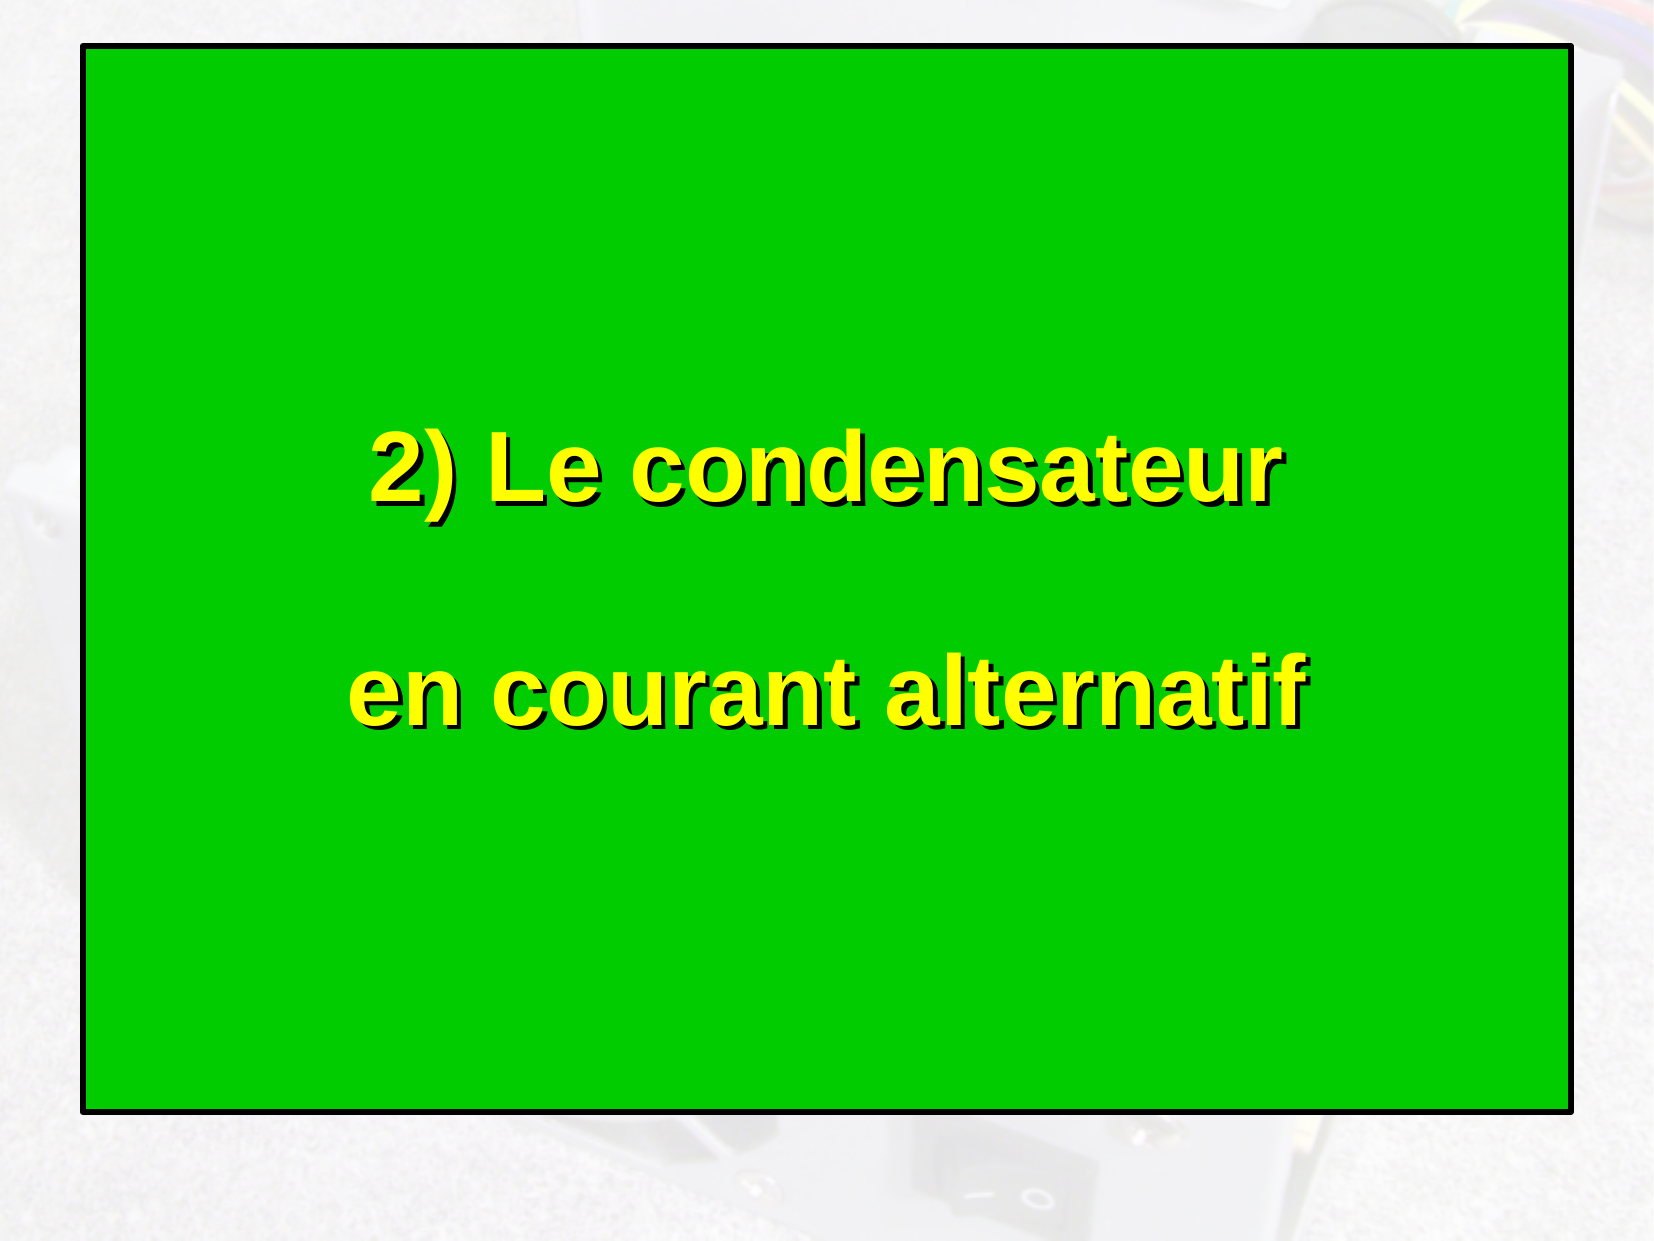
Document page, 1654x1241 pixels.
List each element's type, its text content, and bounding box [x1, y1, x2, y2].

picture [0, 0, 1654, 1241]
subtitle 2) Le condensateur en courant alternatif [82, 46, 1571, 1112]
